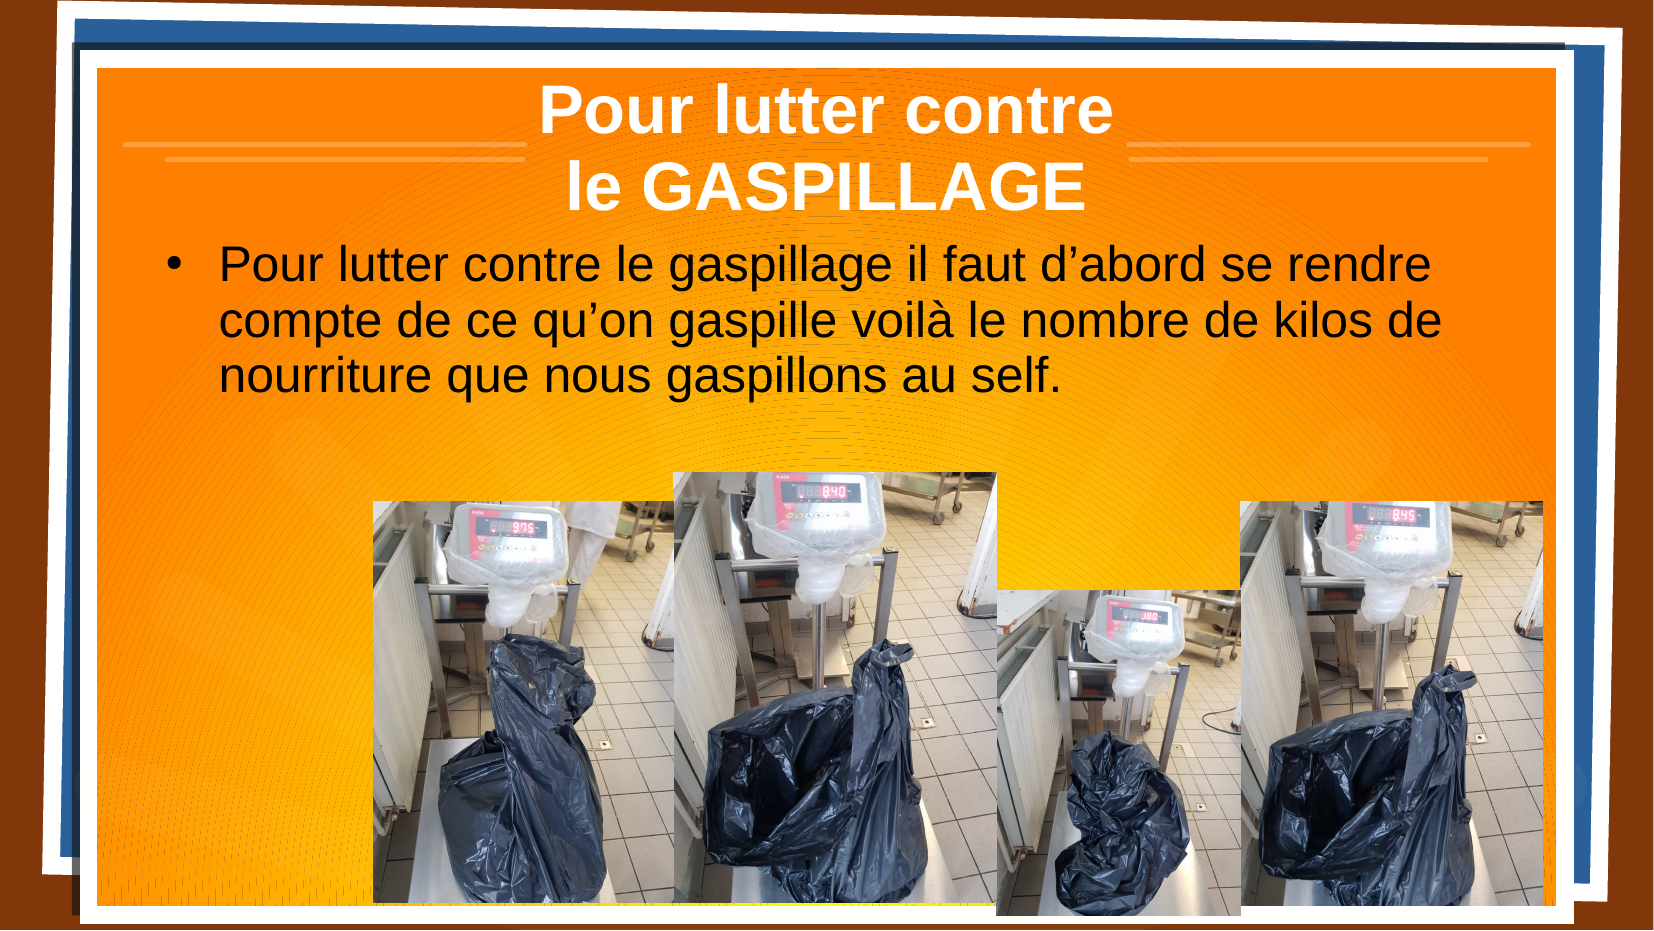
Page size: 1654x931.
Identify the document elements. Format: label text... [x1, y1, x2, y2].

title Pour lutter contre le GASPILLAGE [531, 70, 1123, 225]
picture [373, 472, 1543, 916]
list Pour lutter contre le gaspillage il faut d’abord se rendre compte de ce qu’on gaspille voilà le nombre de kilos de nourriture que nous gaspillons au self. [147, 236, 1506, 827]
